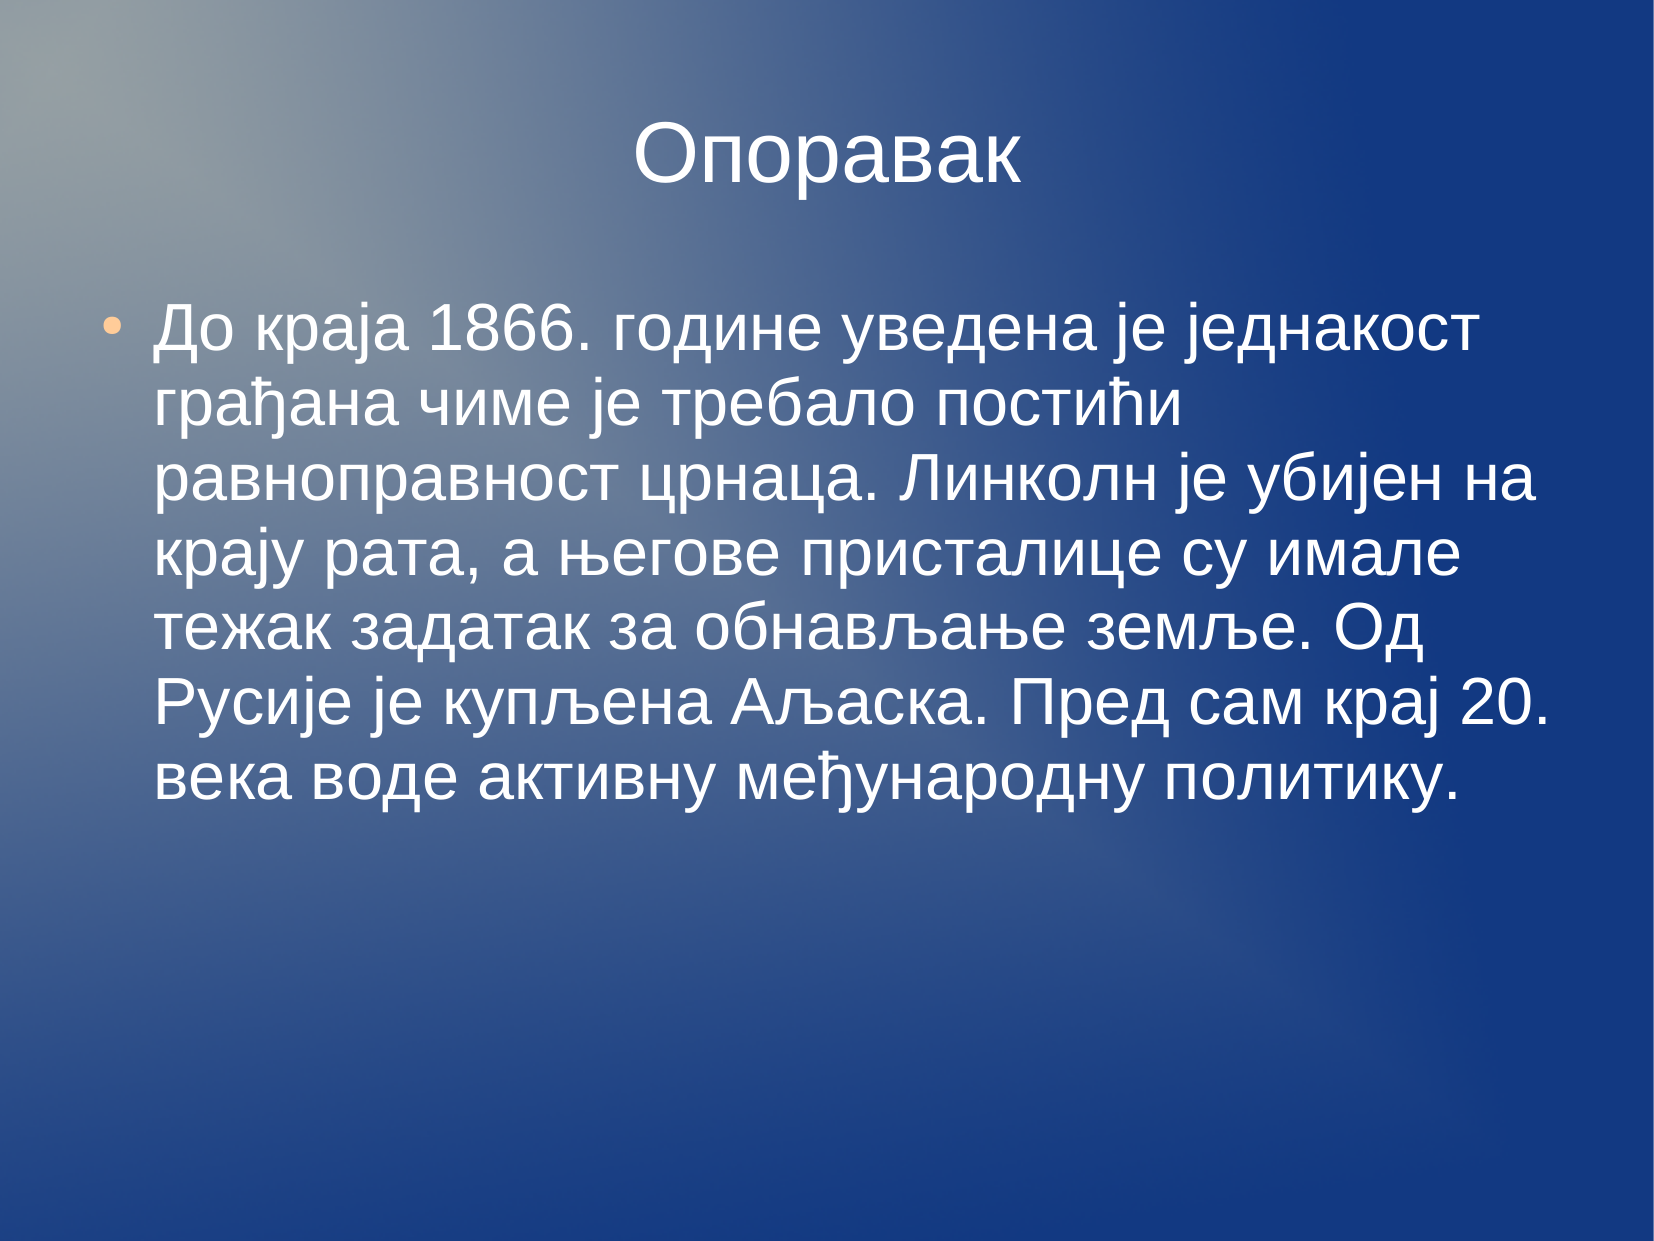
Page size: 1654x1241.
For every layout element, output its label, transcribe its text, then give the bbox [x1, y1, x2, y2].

list До краја 1866. године уведена је једнакост грађана чиме је требало постићи равноправност црнаца. Линколн је убијен на крају рата, а његове присталице су имале тежак задатак за обнављање земље. Од Русије је купљена Аљаска. Пред сам крај 20. века воде активну међународну политику. [82, 290, 1571, 1010]
picture [0, 0, 1654, 1241]
title Опоравак [82, 49, 1571, 257]
